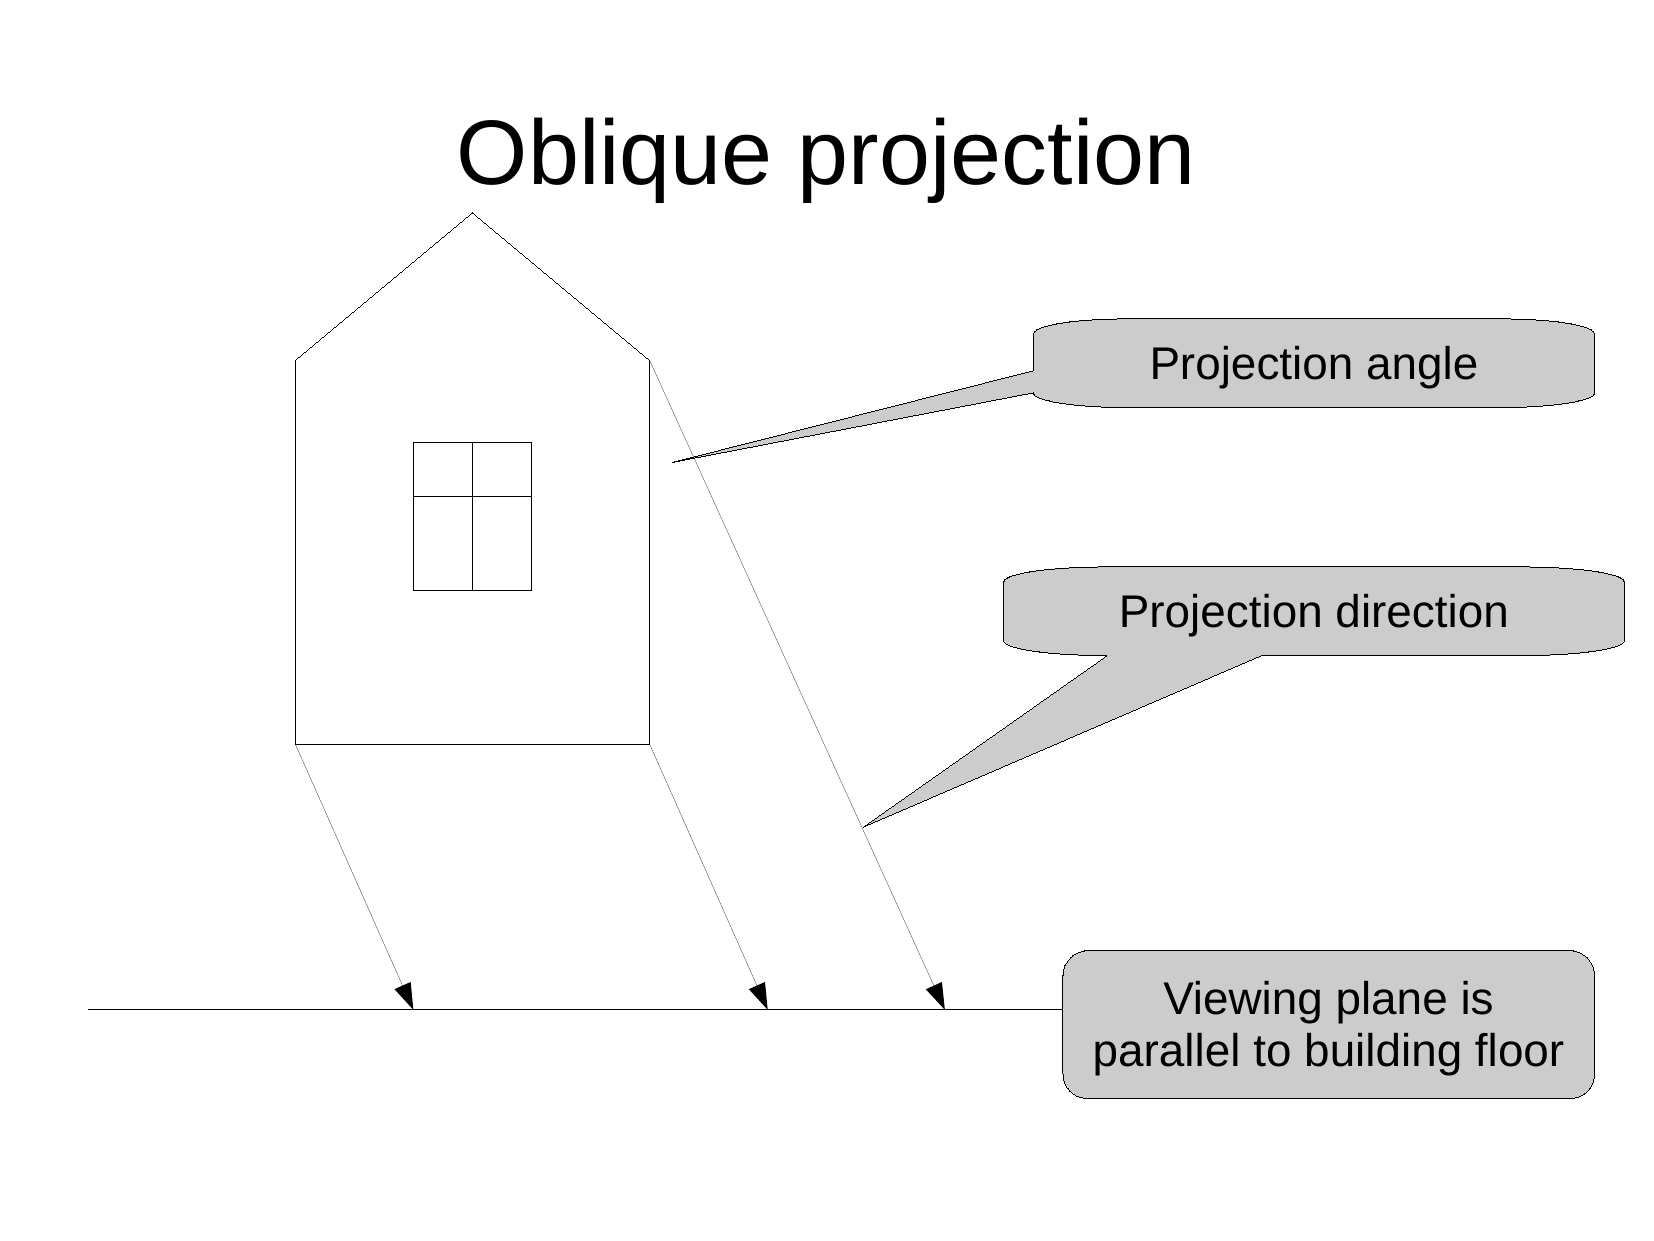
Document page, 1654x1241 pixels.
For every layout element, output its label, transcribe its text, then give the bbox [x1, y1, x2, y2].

text_box Viewing plane is parallel to building floor [1062, 950, 1595, 1099]
text_box Projection angle [672, 318, 1595, 463]
title Oblique projection [82, 49, 1571, 257]
text_box Projection direction [863, 566, 1625, 828]
